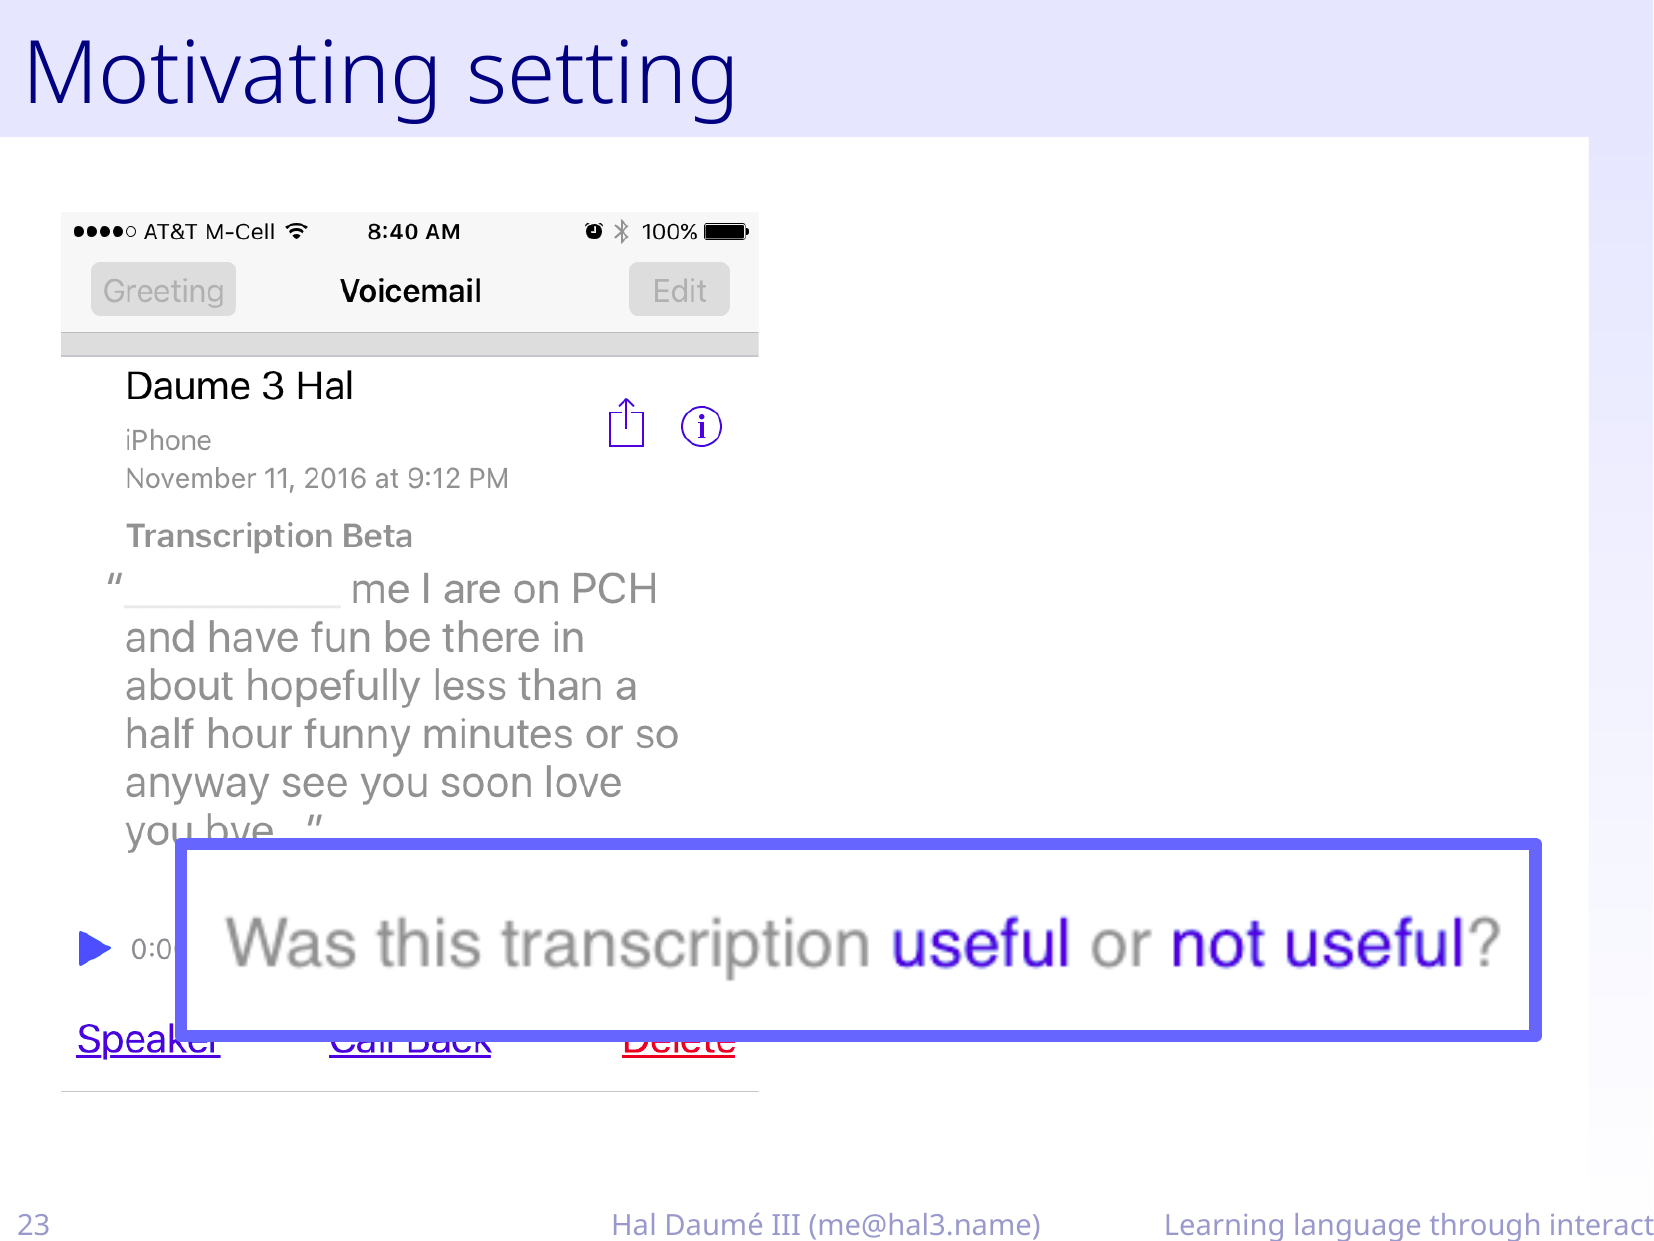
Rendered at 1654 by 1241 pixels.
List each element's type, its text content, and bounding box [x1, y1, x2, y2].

picture [61, 212, 759, 1097]
title Motivating setting [22, 8, 1639, 131]
picture [187, 850, 1530, 1030]
